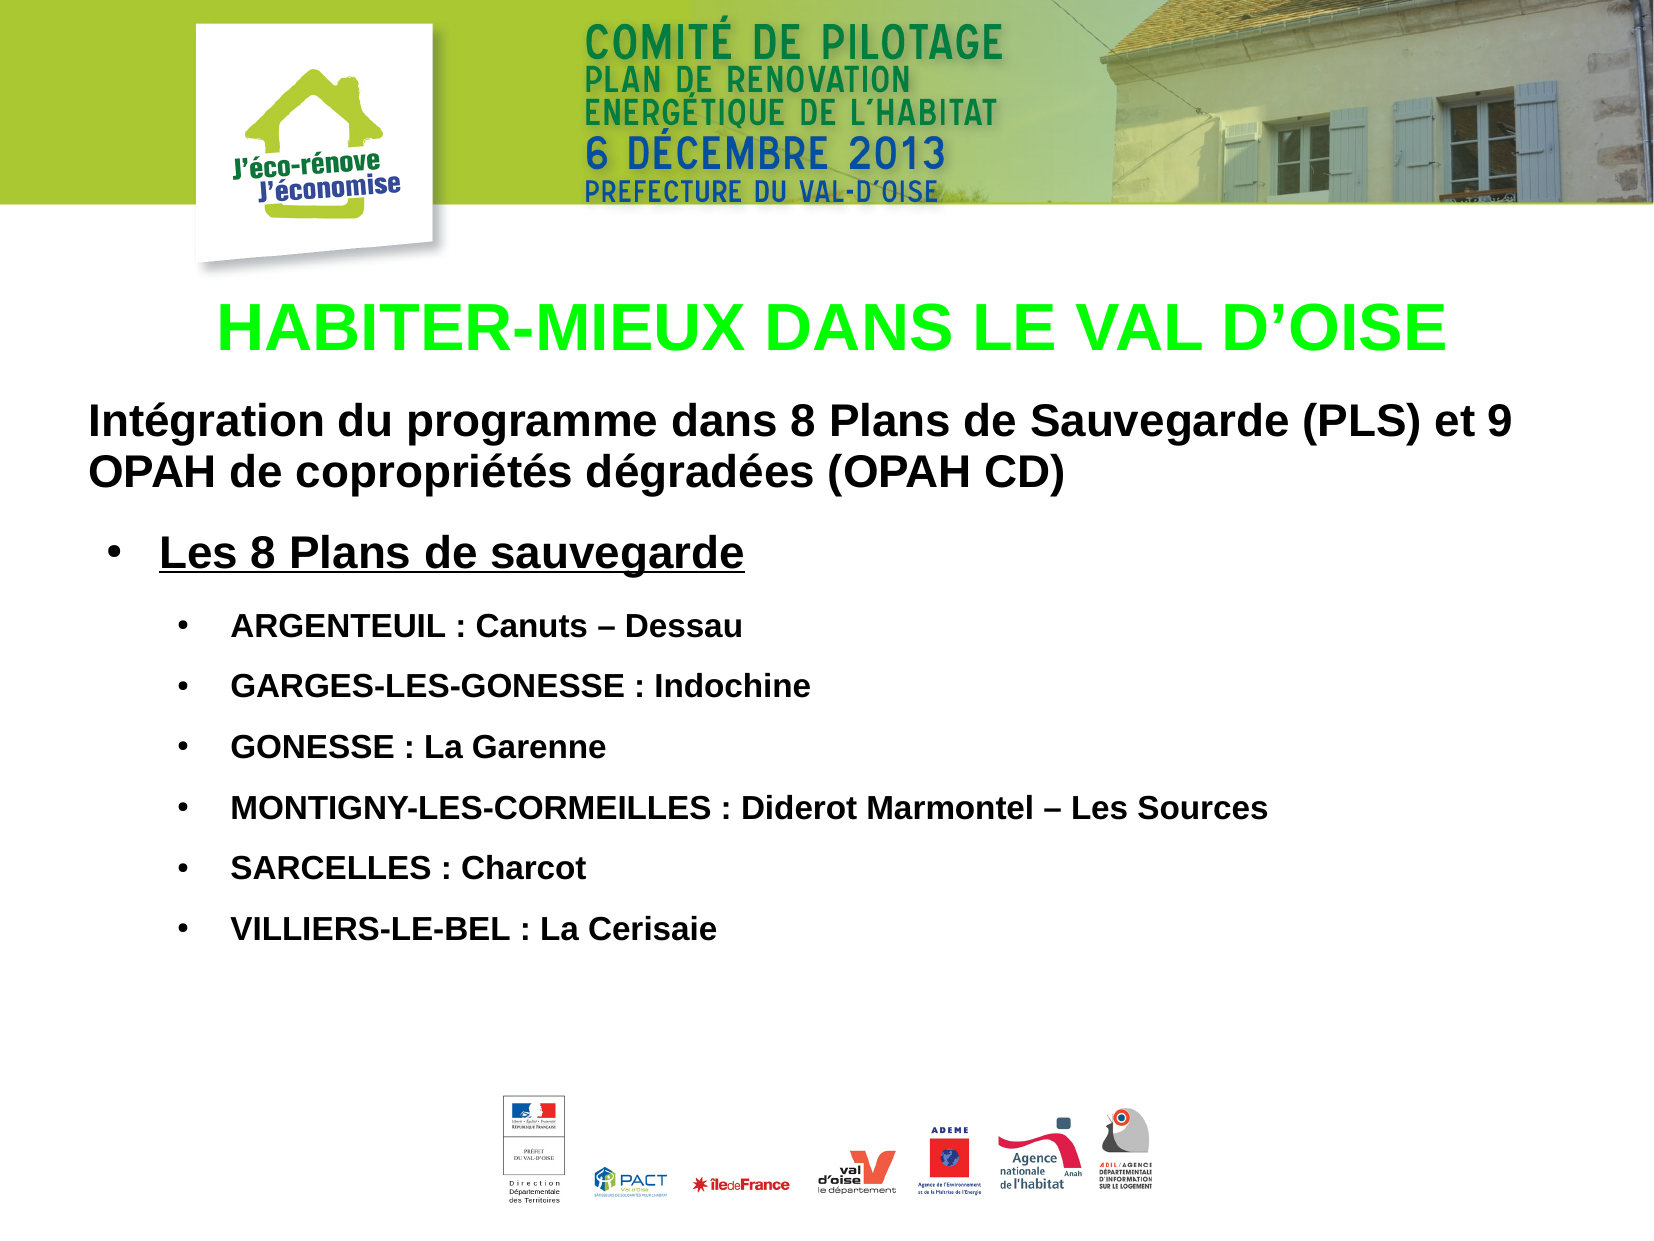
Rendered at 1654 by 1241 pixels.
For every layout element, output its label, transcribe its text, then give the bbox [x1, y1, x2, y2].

list HABITER-MIEUX DANS LE VAL D’OISE Intégration du programme dans 8 Plans de Sauvegarde (PLS) et 9 OPAH de copropriétés dégradées (OPAH CD) Les 8 Plans de sauvegarde ARGENTEUIL : Canuts – Dessau GARGES-LES-GONESSE : Indochine GONESSE : La Garenne MONTIGNY-LES-CORMEILLES : Diderot Marmontel – Les Sources SARCELLES : Charcot VILLIERS-LE-BEL : La Cerisaie [88, 290, 1577, 1093]
